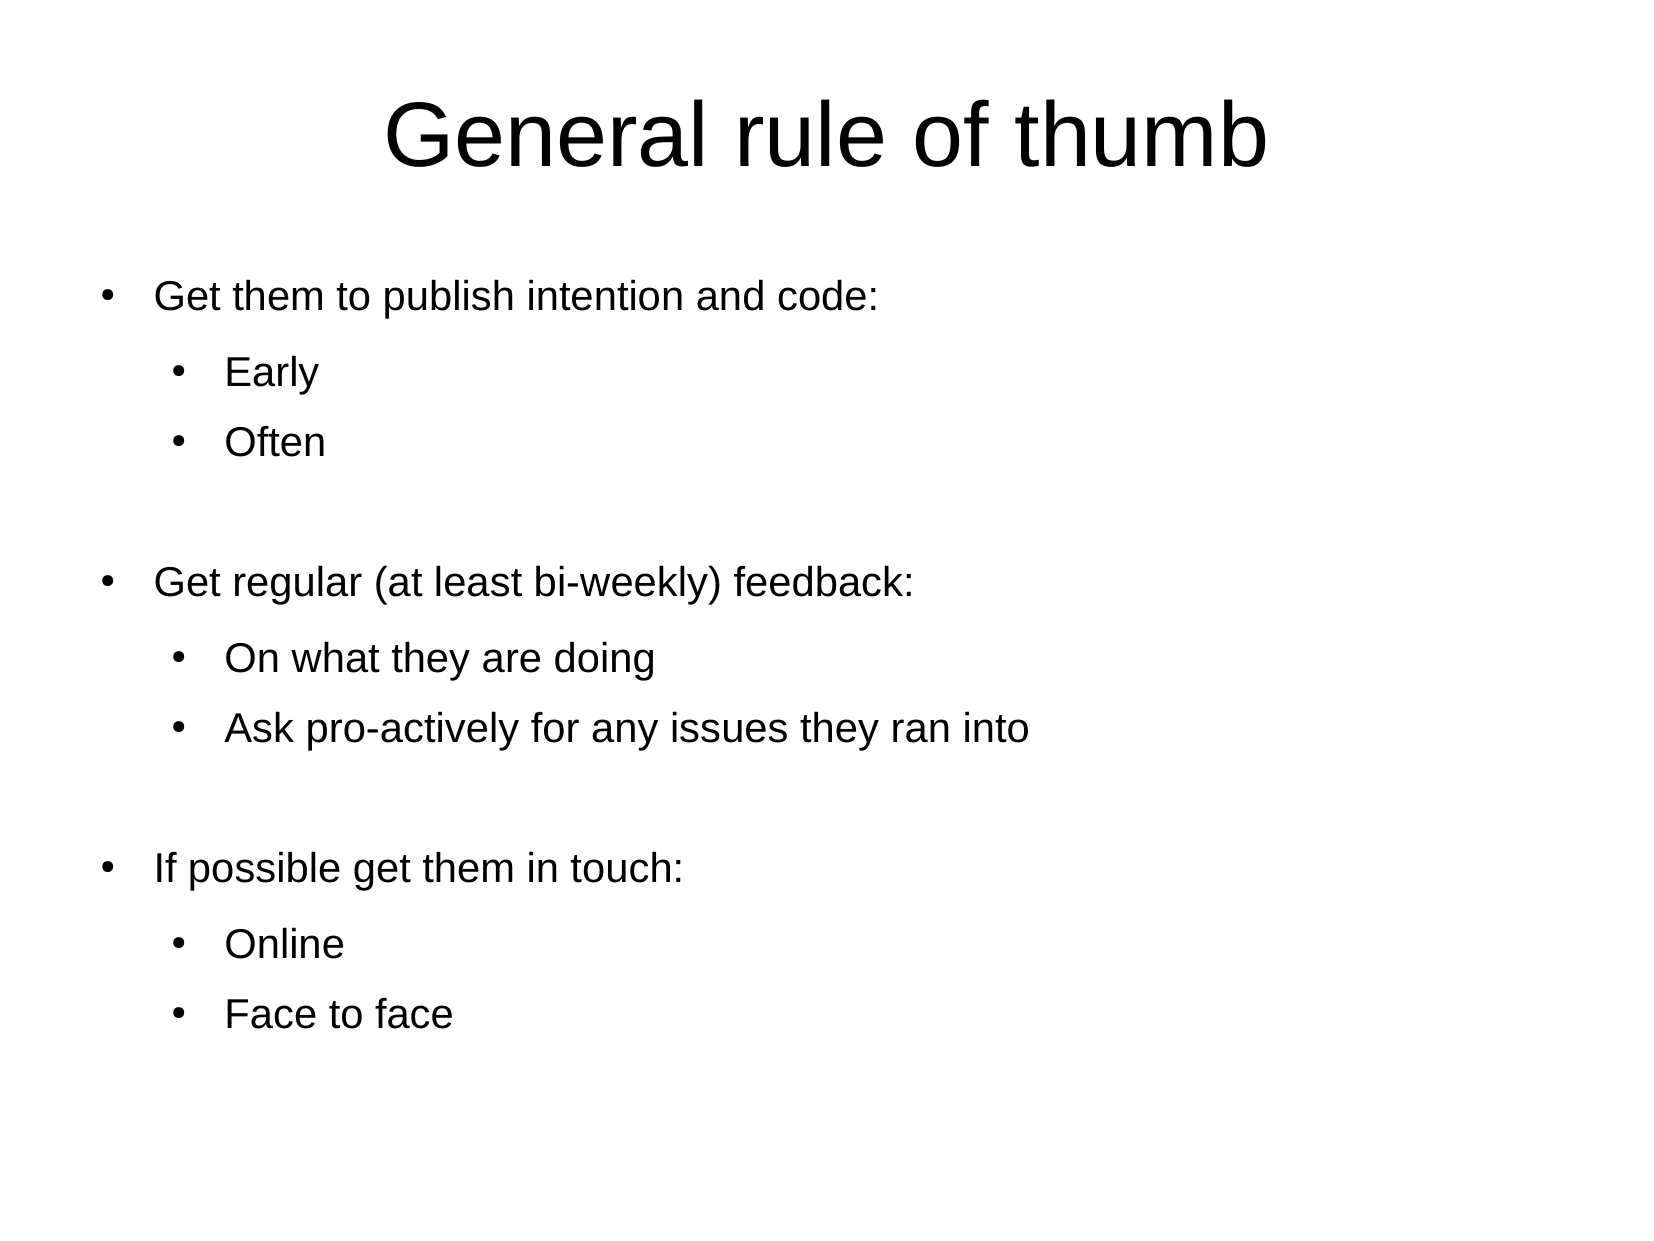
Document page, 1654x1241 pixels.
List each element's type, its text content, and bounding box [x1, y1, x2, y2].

title General rule of thumb [82, 39, 1571, 232]
list Get them to publish intention and code: Early Often Get regular (at least bi-weekly) feedback: On what they are doing Ask pro-actively for any issues they ran into If possible get them in touch: Online Face to face [82, 272, 1571, 1091]
